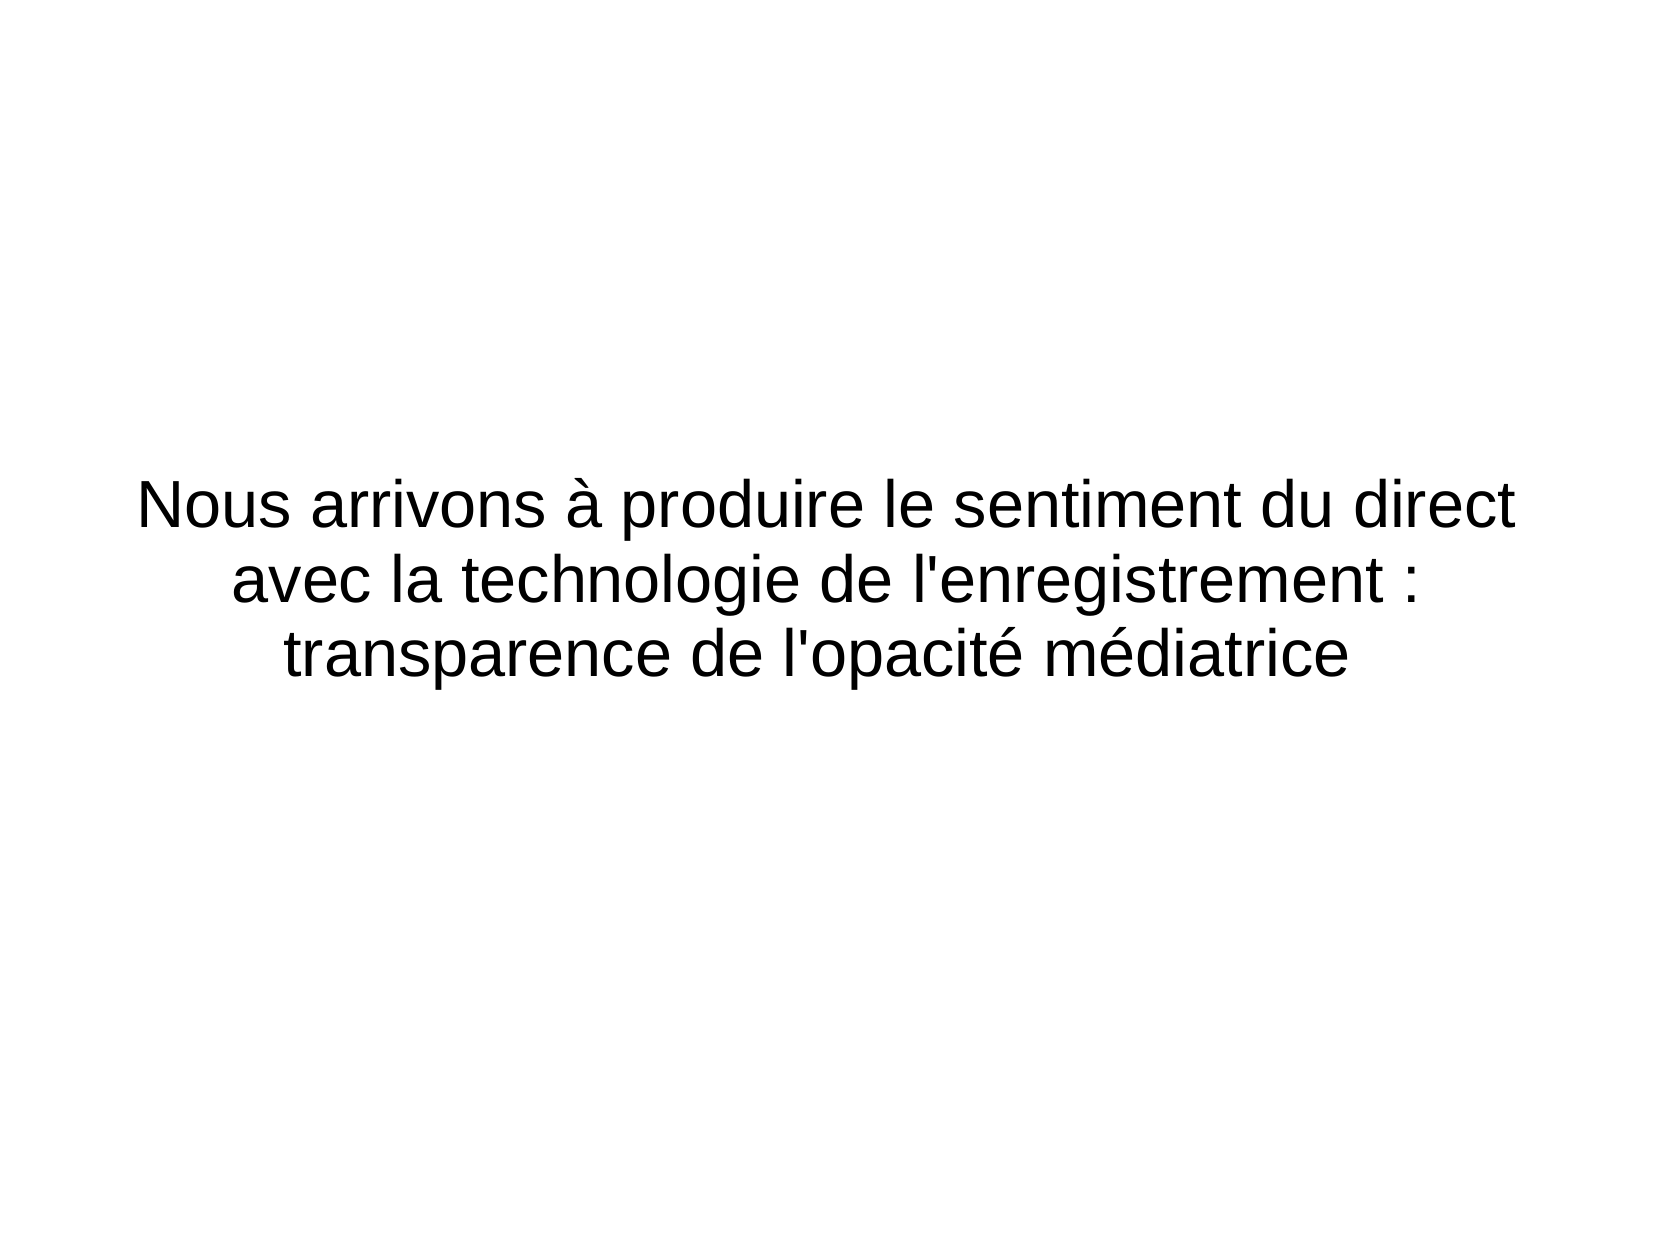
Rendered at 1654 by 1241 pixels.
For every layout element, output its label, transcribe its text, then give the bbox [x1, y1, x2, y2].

subtitle Nous arrivons à produire le sentiment du direct avec la technologie de l'enregistrement : transparence de l'opacité médiatrice [82, 49, 1571, 1109]
